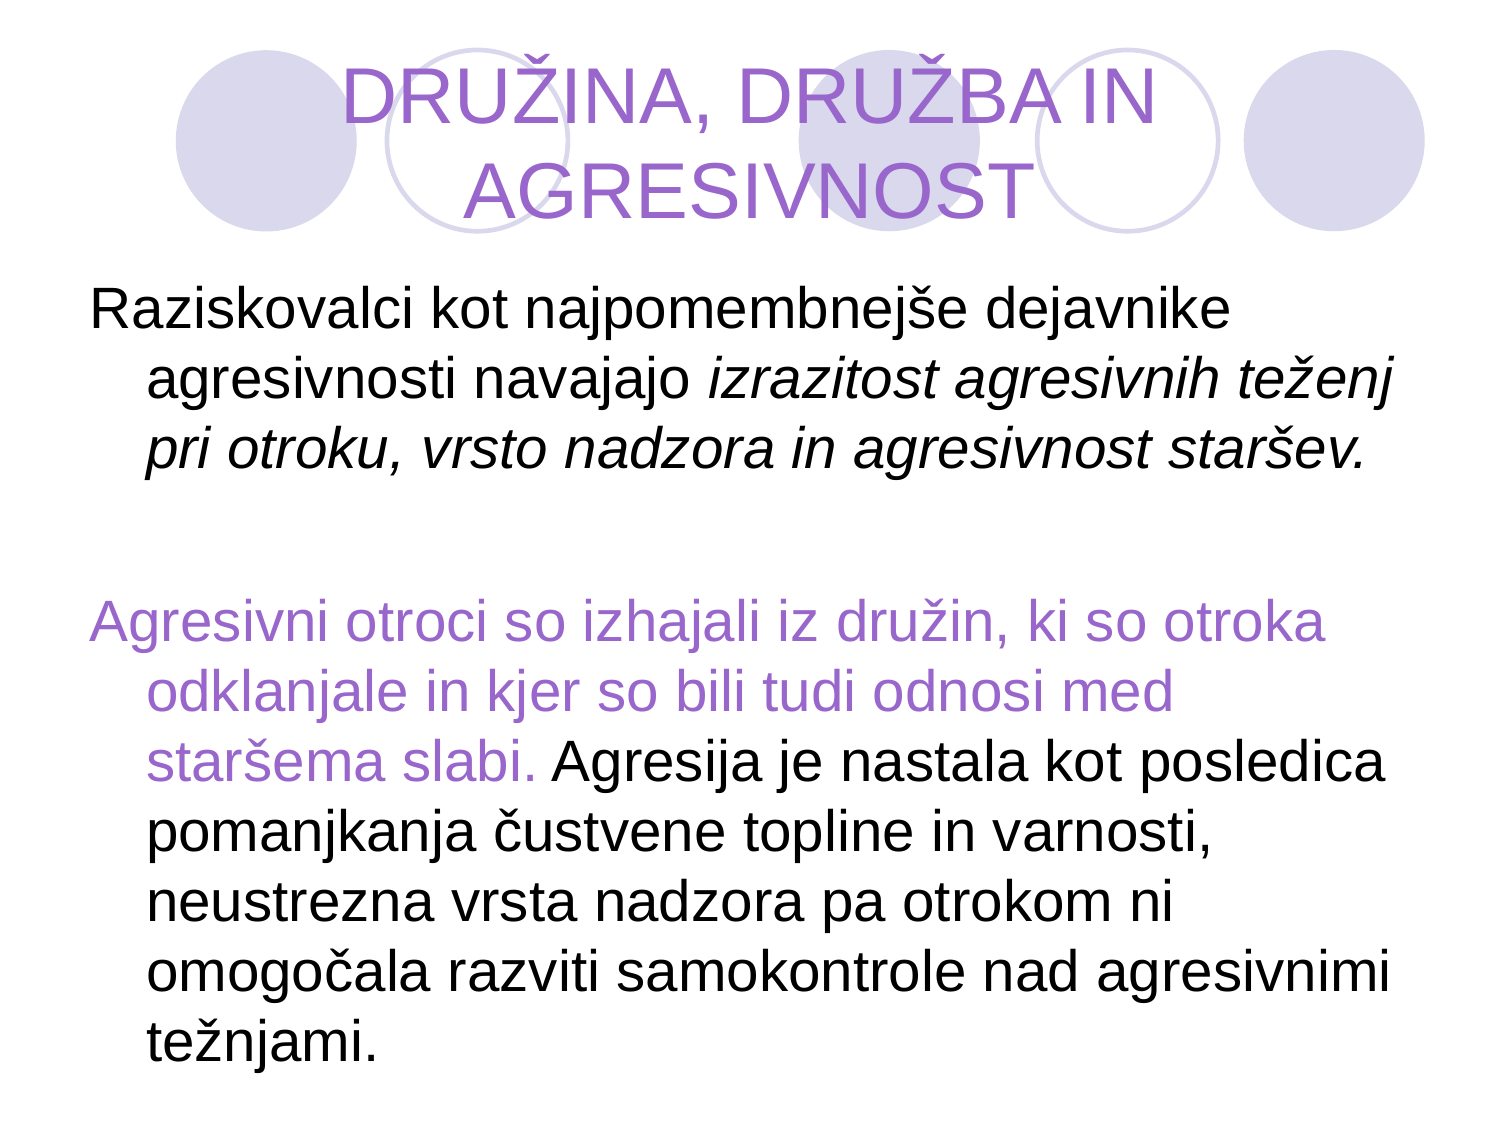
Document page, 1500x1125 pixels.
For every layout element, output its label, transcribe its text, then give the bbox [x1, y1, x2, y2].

title DRUŽINA, DRUŽBA IN AGRESIVNOST [75, 36, 1425, 242]
list Raziskovalci kot najpomembnejše dejavnike agresivnosti navajajo izrazitost agresivnih teženj pri otroku, vrsto nadzora in agresivnost staršev. Agresivni otroci so izhajali iz družin, ki so otroka odklanjale in kjer so bili tudi odnosi med staršema slabi. Agresija je nastala kot posledica pomanjkanja čustvene topline in varnosti, neustrezna vrsta nadzora pa otrokom ni omogočala razviti samokontrole nad agresivnimi težnjami. [75, 262, 1425, 1125]
